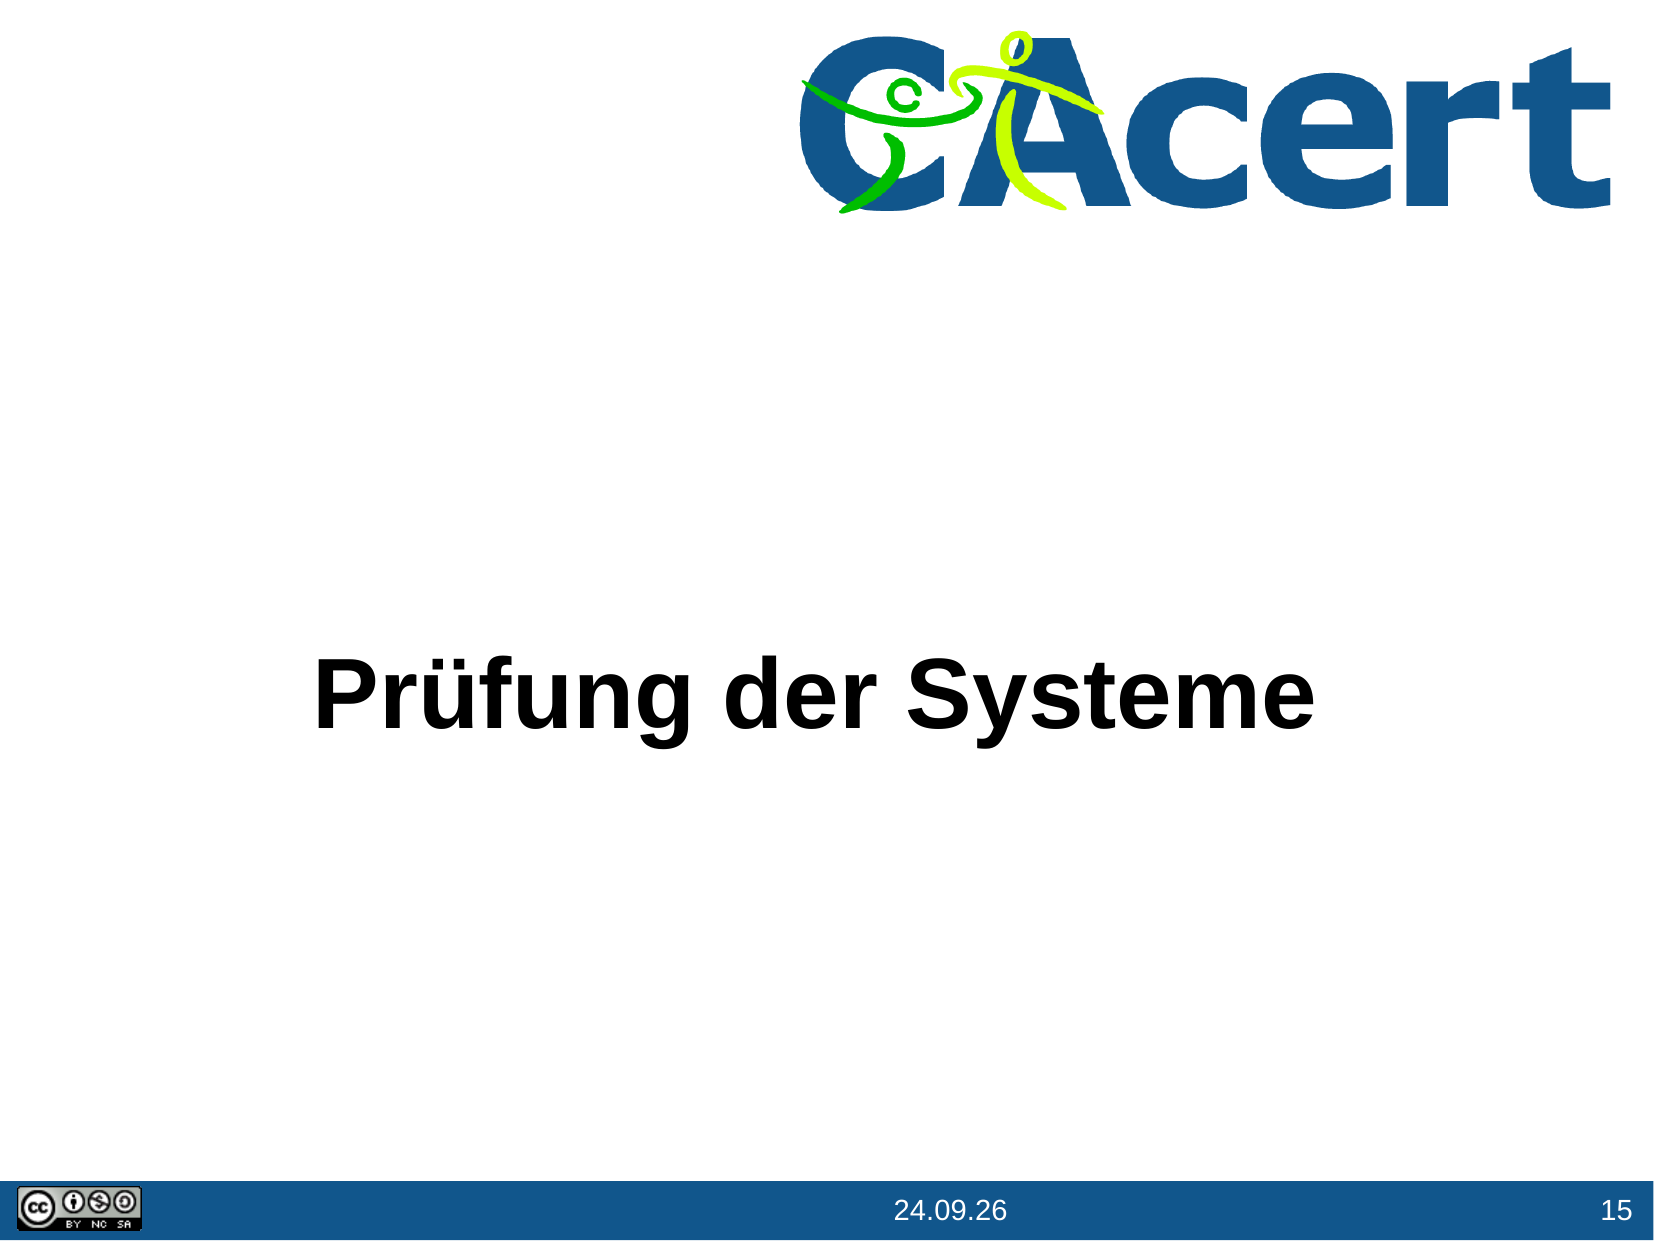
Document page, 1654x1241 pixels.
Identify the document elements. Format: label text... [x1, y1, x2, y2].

title Prüfung der Systeme [70, 265, 1560, 1123]
picture [17, 1186, 142, 1231]
picture [797, 27, 1613, 215]
